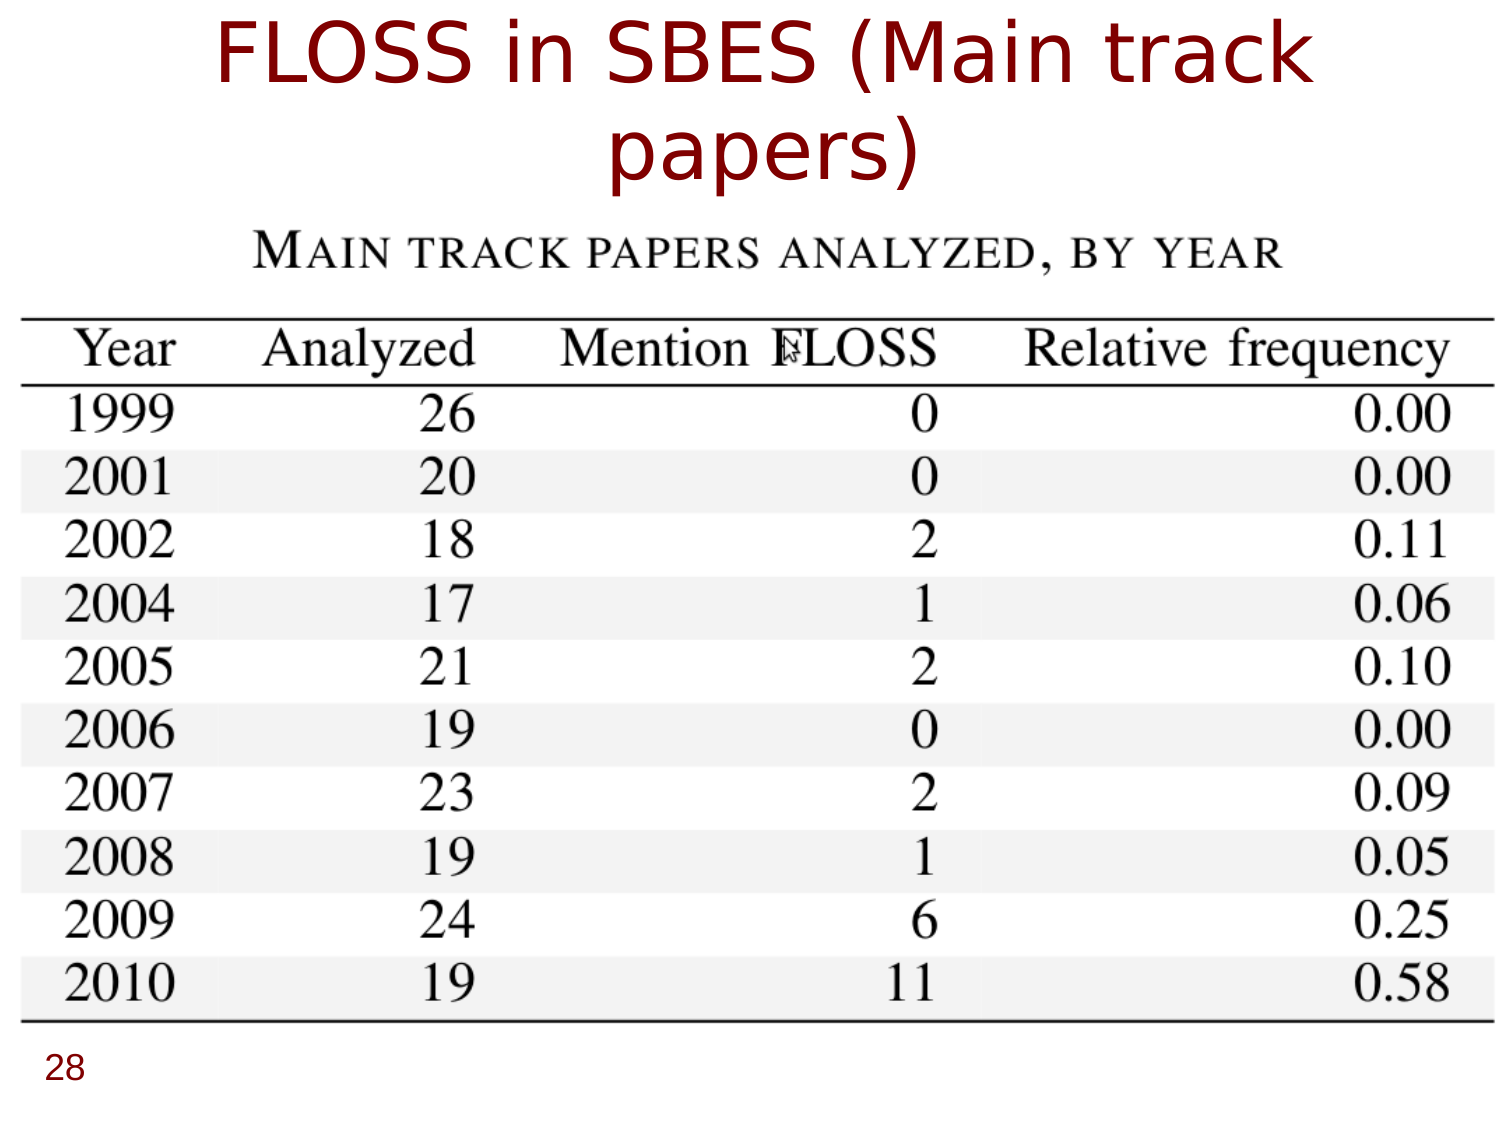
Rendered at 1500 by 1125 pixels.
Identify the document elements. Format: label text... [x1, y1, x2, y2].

picture [8, 219, 1500, 1033]
title FLOSS in SBES (Main track papers) [70, 5, 1459, 200]
